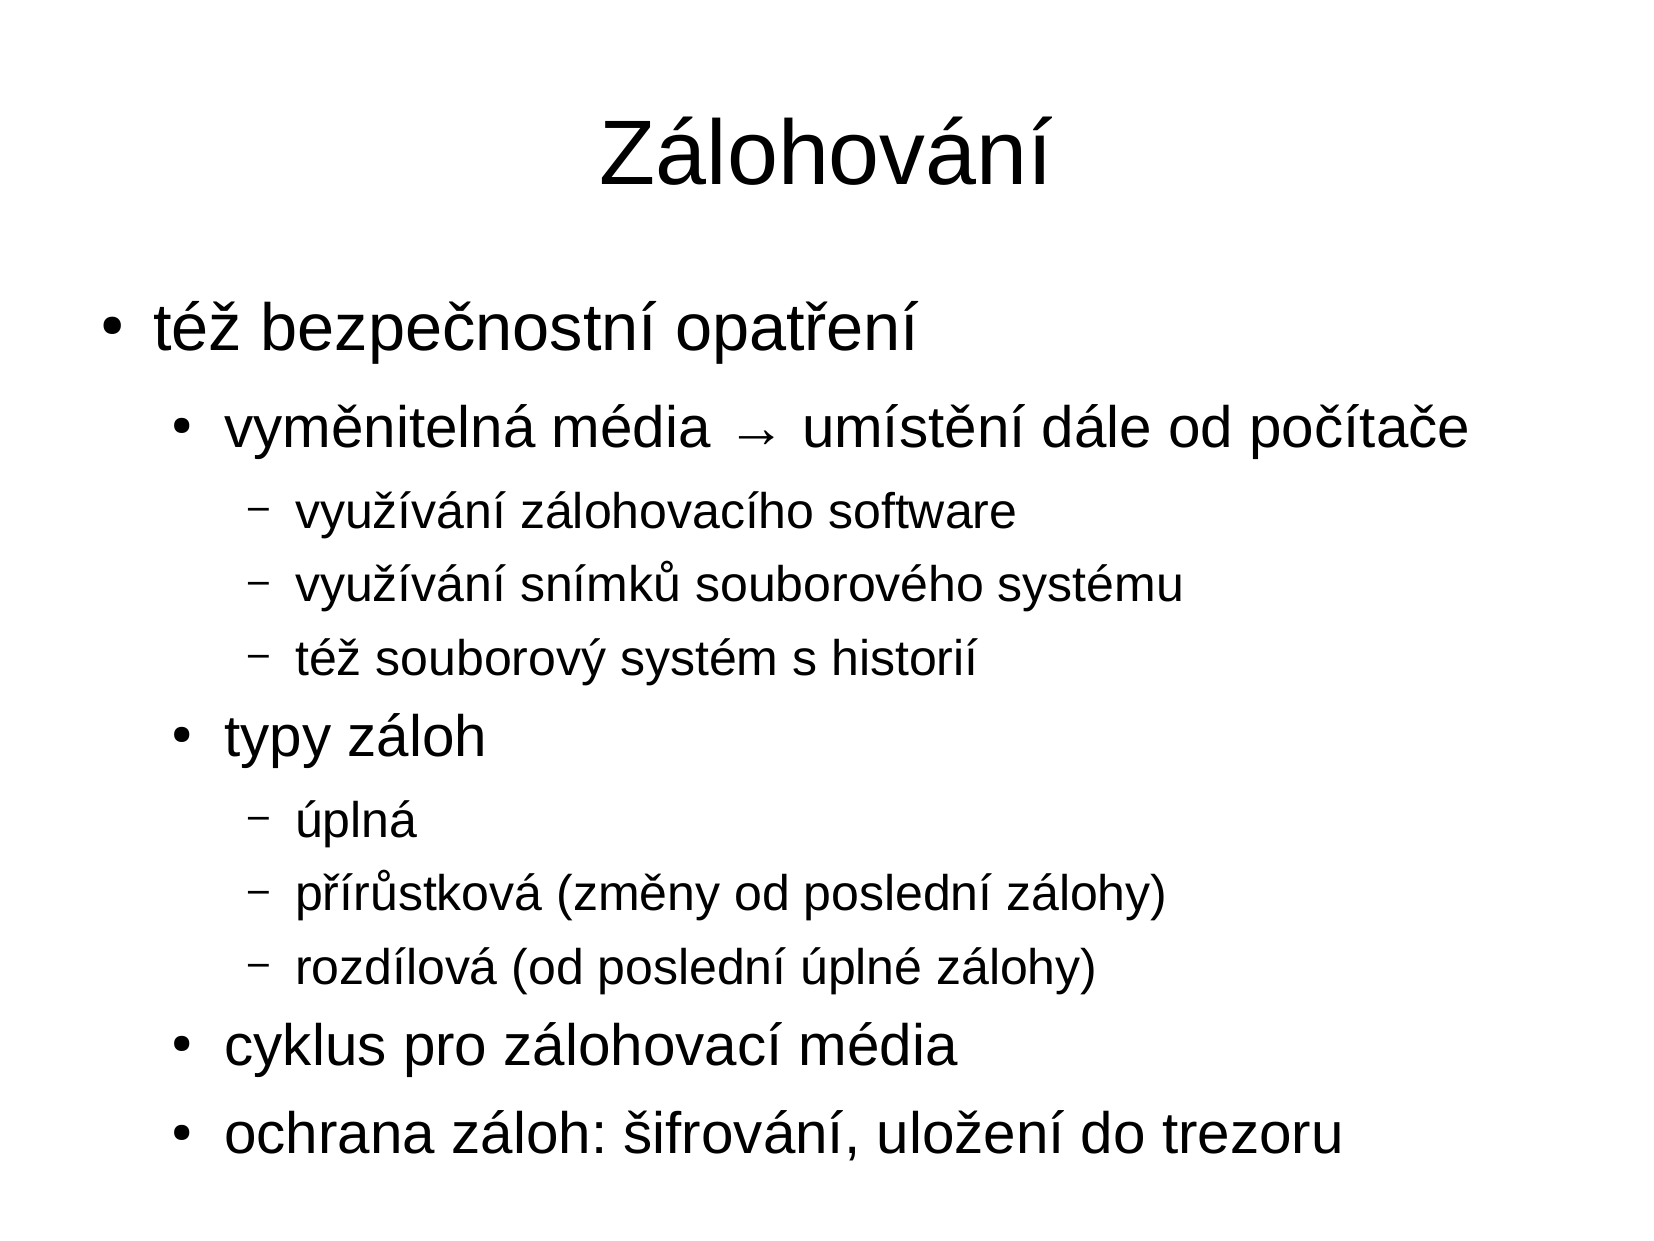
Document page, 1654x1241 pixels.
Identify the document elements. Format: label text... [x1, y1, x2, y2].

title Zálohování [82, 56, 1571, 250]
list též bezpečnostní opatření vyměnitelná média → umístění dále od počítače využívání zálohovacího software využívání snímků souborového systému též souborový systém s historií typy záloh úplná přírůstková (změny od poslední zálohy) rozdílová (od poslední úplné zálohy) cyklus pro zálohovací média ochrana záloh: šifrování, uložení do trezoru [82, 290, 1571, 1167]
